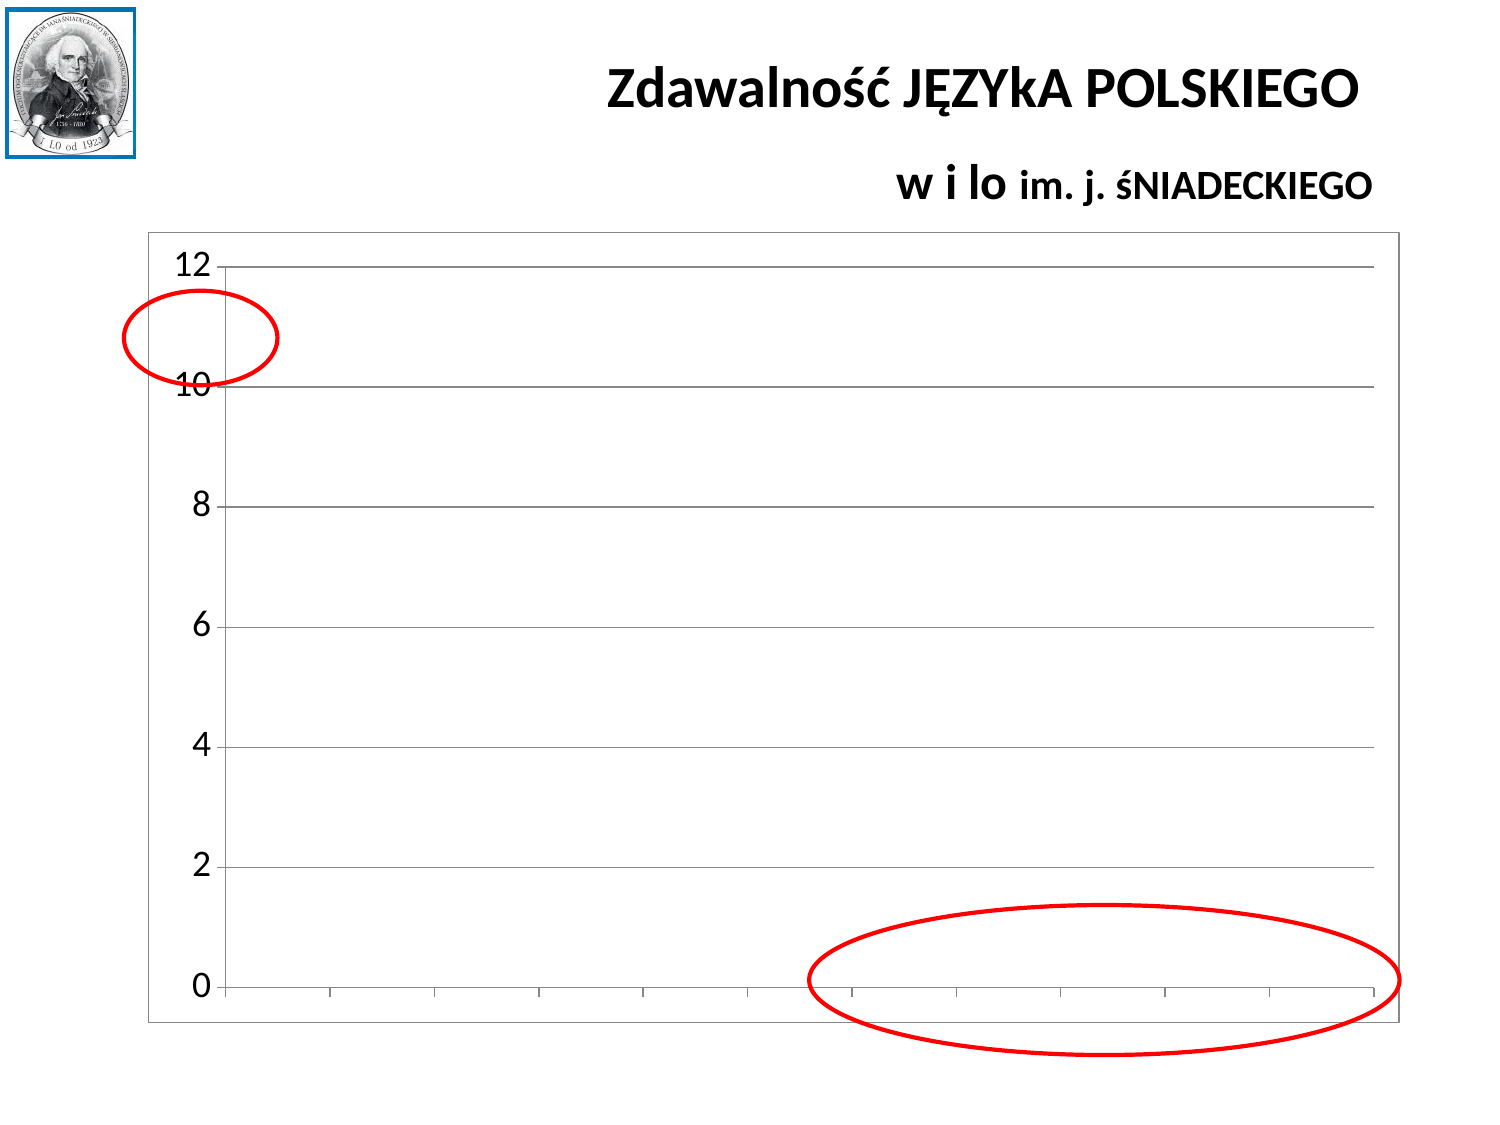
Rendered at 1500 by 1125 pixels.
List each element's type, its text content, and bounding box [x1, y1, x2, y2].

picture [5, 7, 136, 159]
chart [147, 231, 1400, 1024]
chart [812, 908, 1397, 1024]
text_box Zdawalność JĘZYkA POLSKIEGO w i lo im. j. śNIADECKIEGO [123, 7, 1388, 218]
chart [1353, 991, 1400, 1024]
chart [147, 293, 275, 383]
